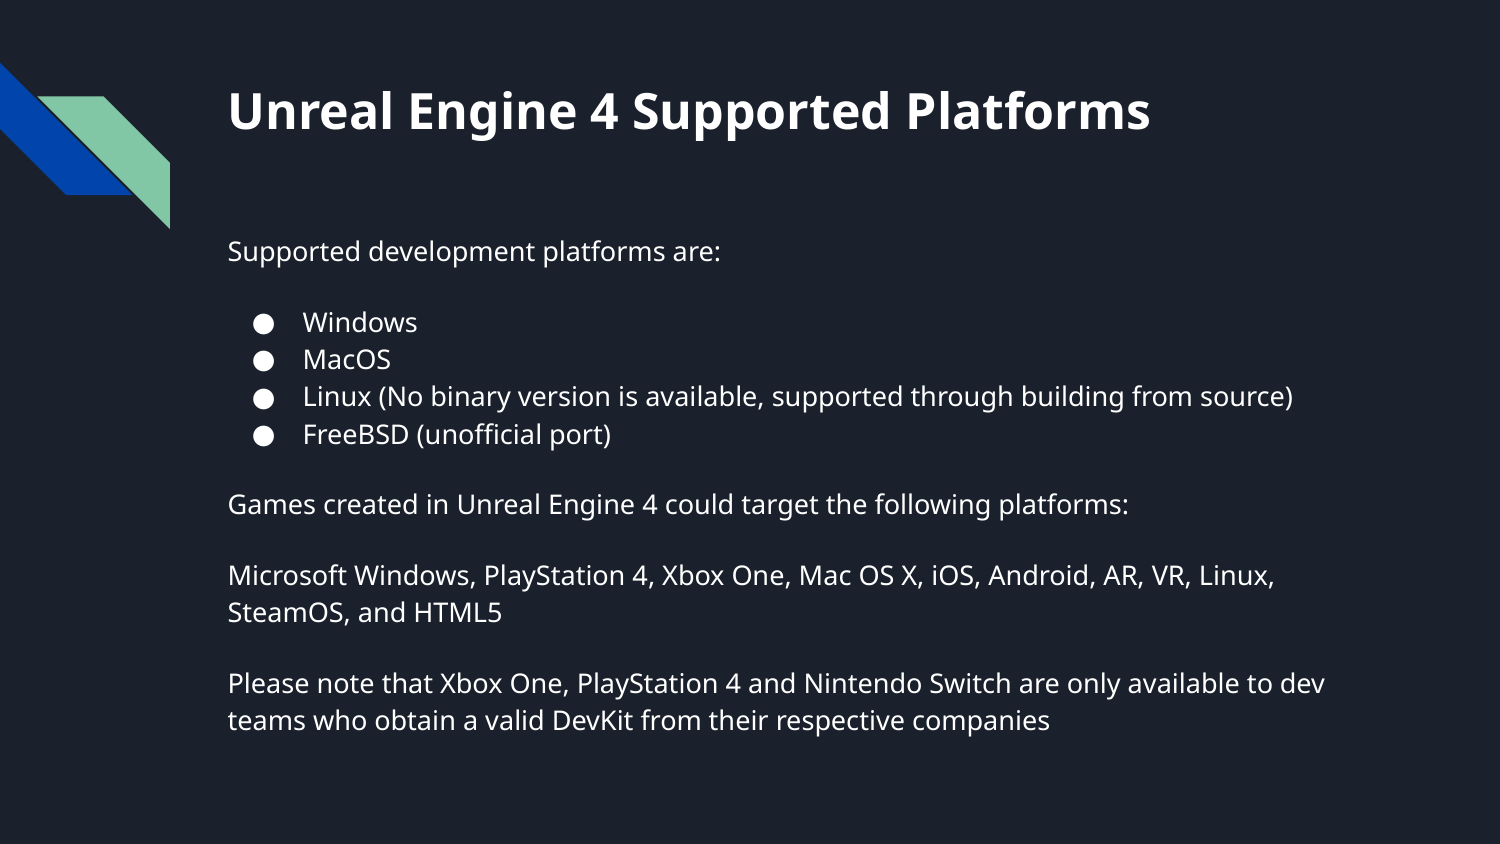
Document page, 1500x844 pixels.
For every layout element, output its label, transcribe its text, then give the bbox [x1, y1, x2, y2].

text_box Supported development platforms are: Windows MacOS Linux (No binary version is available, supported through building from source) FreeBSD (unofficial port) Games created in Unreal Engine 4 could target the following platforms: Microsoft Windows, PlayStation 4, Xbox One, Mac OS X, iOS, Android, AR, VR, Linux, SteamOS, and HTML5 Please note that Xbox One, PlayStation 4 and Nintendo Switch are only available to dev teams who obtain a valid DevKit from their respective companies [212, 214, 1368, 735]
text_box Unreal Engine 4 Supported Platforms [212, 64, 1368, 214]
